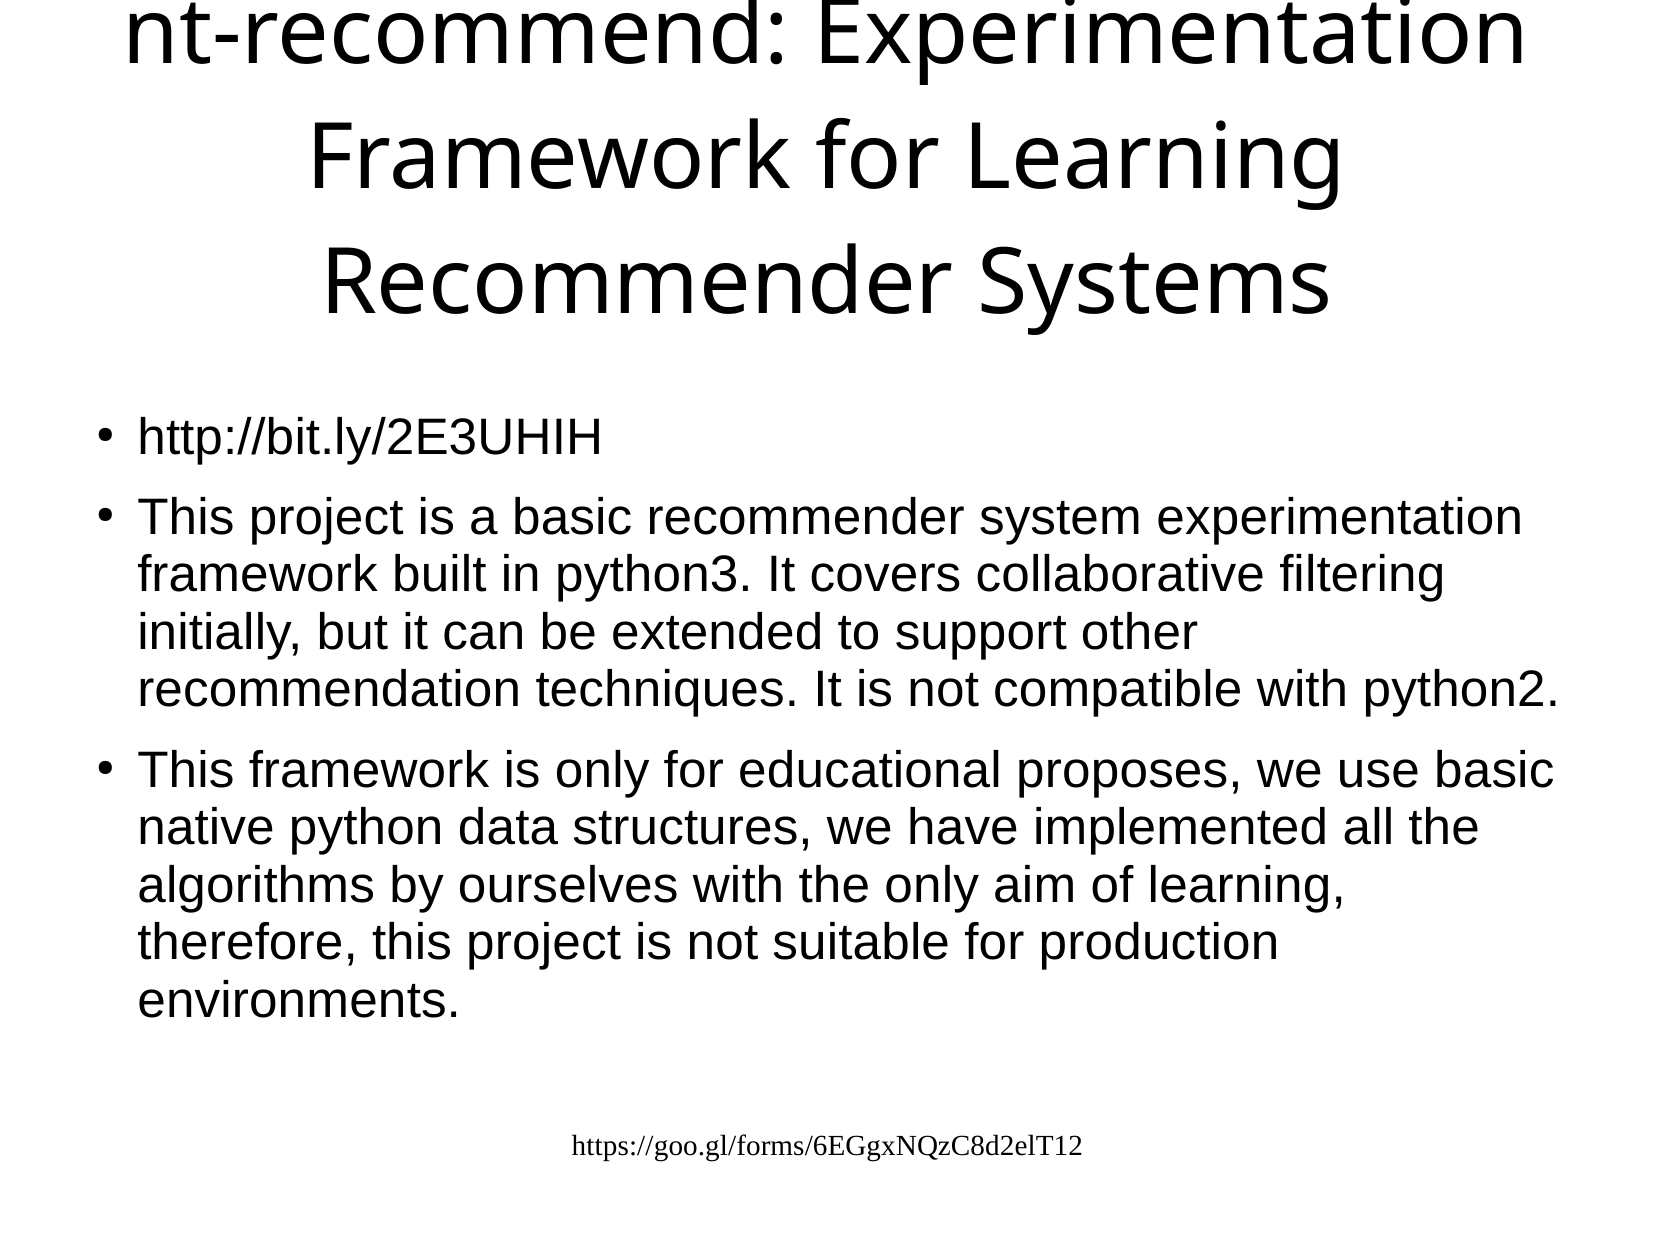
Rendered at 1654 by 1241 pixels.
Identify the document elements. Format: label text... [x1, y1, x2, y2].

list http://bit.ly/2E3UHIH This project is a basic recommender system experimentation framework built in python3. It covers collaborative filtering initially, but it can be extended to support other recommendation techniques. It is not compatible with python2. This framework is only for educational proposes, we use basic native python data structures, we have implemented all the algorithms by ourselves with the only aim of learning, therefore, this project is not suitable for production environments. [82, 407, 1571, 1082]
title nt-recommend: Experimentation Framework for Learning Recommender Systems [82, 0, 1571, 308]
